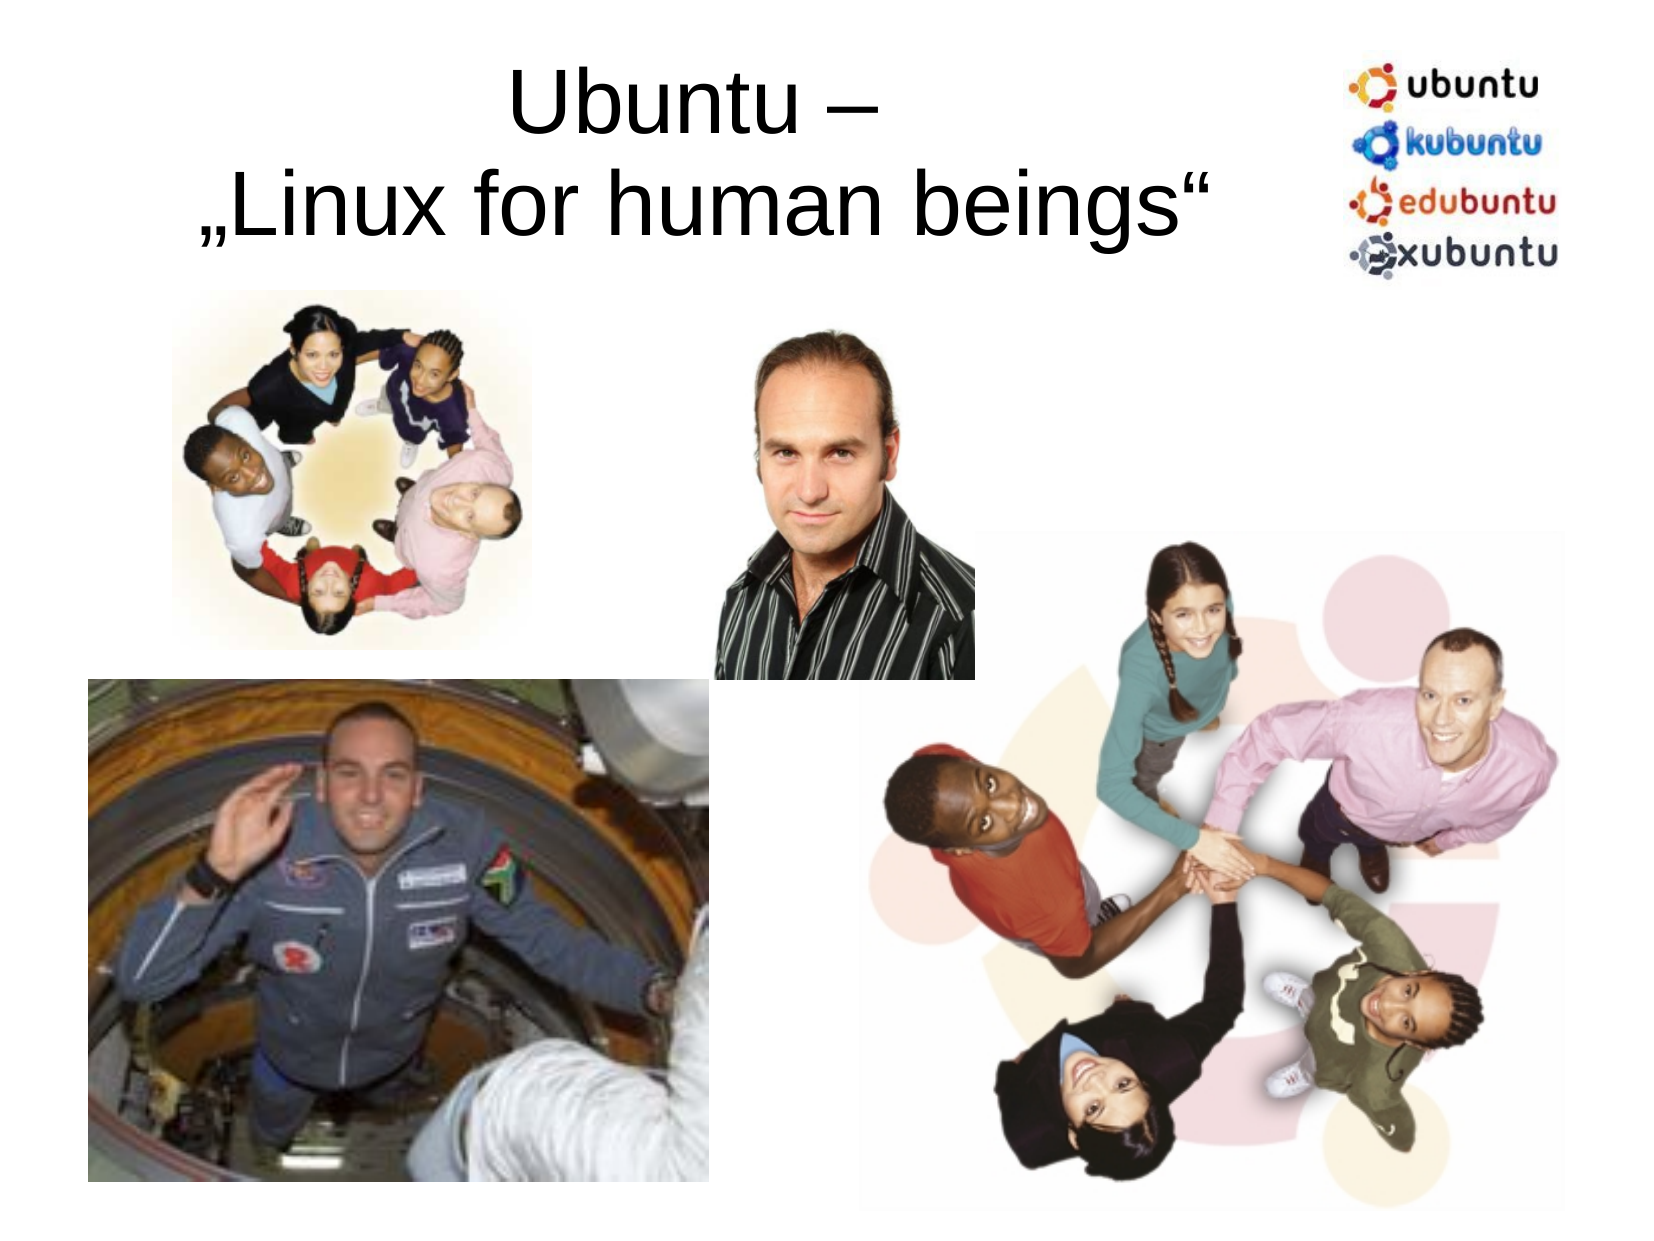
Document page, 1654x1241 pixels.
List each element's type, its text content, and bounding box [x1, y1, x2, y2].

title Ubuntu – „Linux for human beings“ [82, 49, 1329, 257]
picture [1343, 50, 1565, 296]
picture [172, 290, 532, 650]
picture [88, 285, 1565, 1211]
